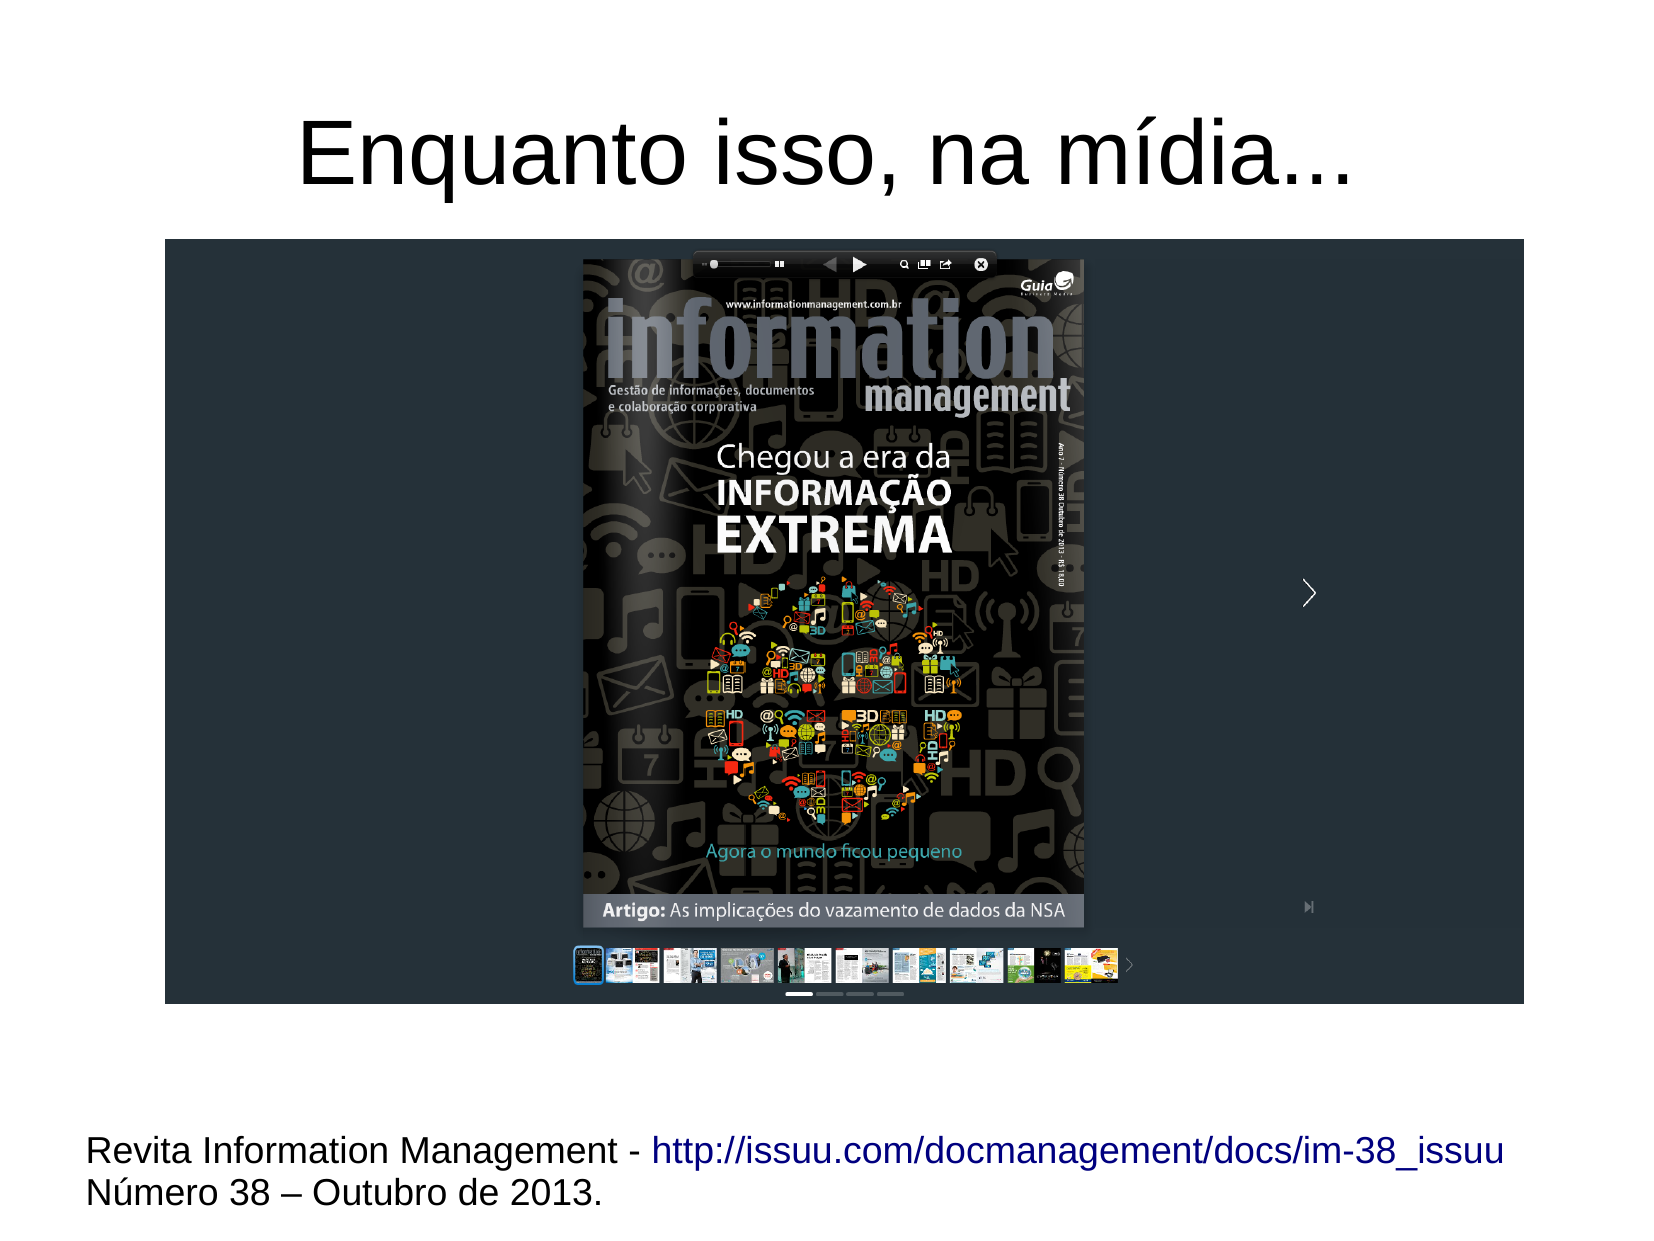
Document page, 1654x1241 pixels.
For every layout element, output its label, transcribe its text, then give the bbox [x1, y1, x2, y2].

text_box Revita Information Management - http://issuu.com/docmanagement/docs/im-38_issuu Número 38 – Outubro de 2013. [70, 1122, 1409, 1221]
picture [165, 239, 1524, 1004]
title Enquanto isso, na mídia... [82, 49, 1571, 257]
